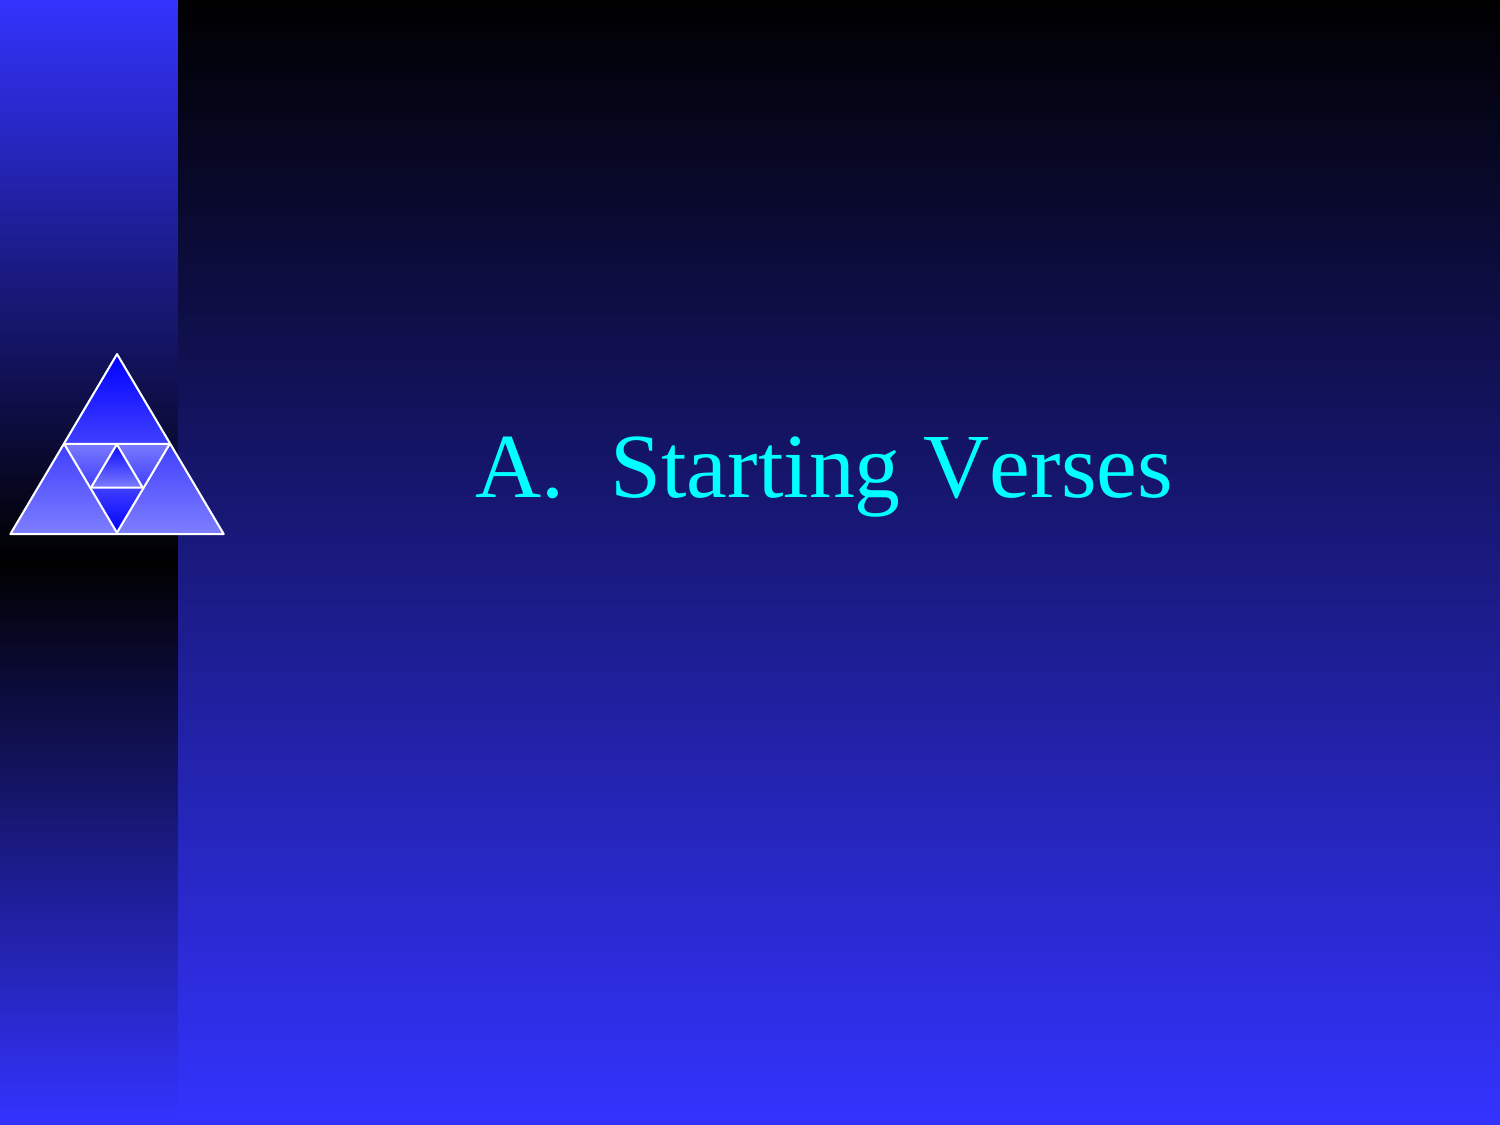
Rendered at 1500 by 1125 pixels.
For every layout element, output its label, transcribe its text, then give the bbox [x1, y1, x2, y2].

title A. Starting Verses [187, 374, 1463, 563]
